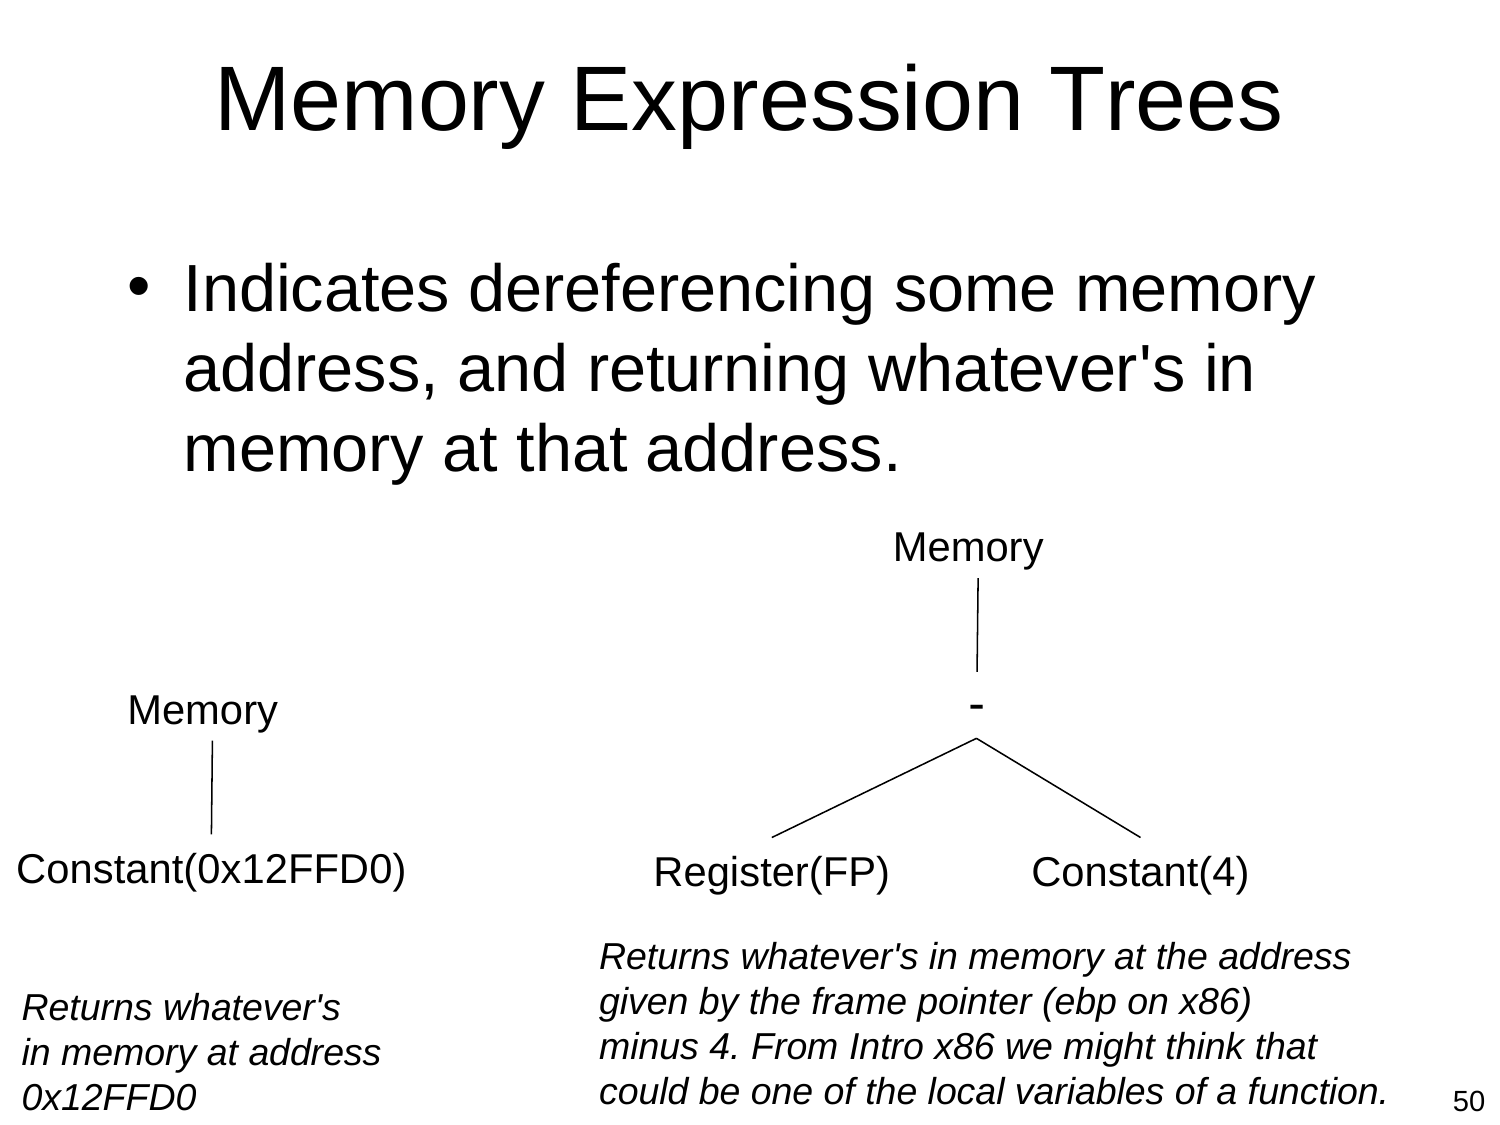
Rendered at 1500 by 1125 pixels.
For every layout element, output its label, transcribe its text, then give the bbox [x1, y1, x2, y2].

text_box Constant(0x12FFD0) [1, 834, 422, 900]
text_box Memory [112, 675, 313, 741]
text_box - [953, 662, 1000, 738]
text_box Constant(4) [1016, 837, 1265, 904]
title Memory Expression Trees [0, 0, 1500, 188]
text_box Returns whatever's in memory at the address given by the frame pointer (ebp on x86) minus 4. From Intro x86 we might think that could be one of the local variables of a function. [584, 924, 1405, 1121]
text_box Register(FP) [638, 837, 906, 904]
text_box Returns whatever's in memory at address 0x12FFD0 [6, 974, 397, 1125]
text_box Memory [878, 512, 1079, 578]
list Indicates dereferencing some memory address, and returning whatever's in memory at that address. [112, 237, 1388, 501]
text_box <number> [1187, 1074, 1500, 1125]
